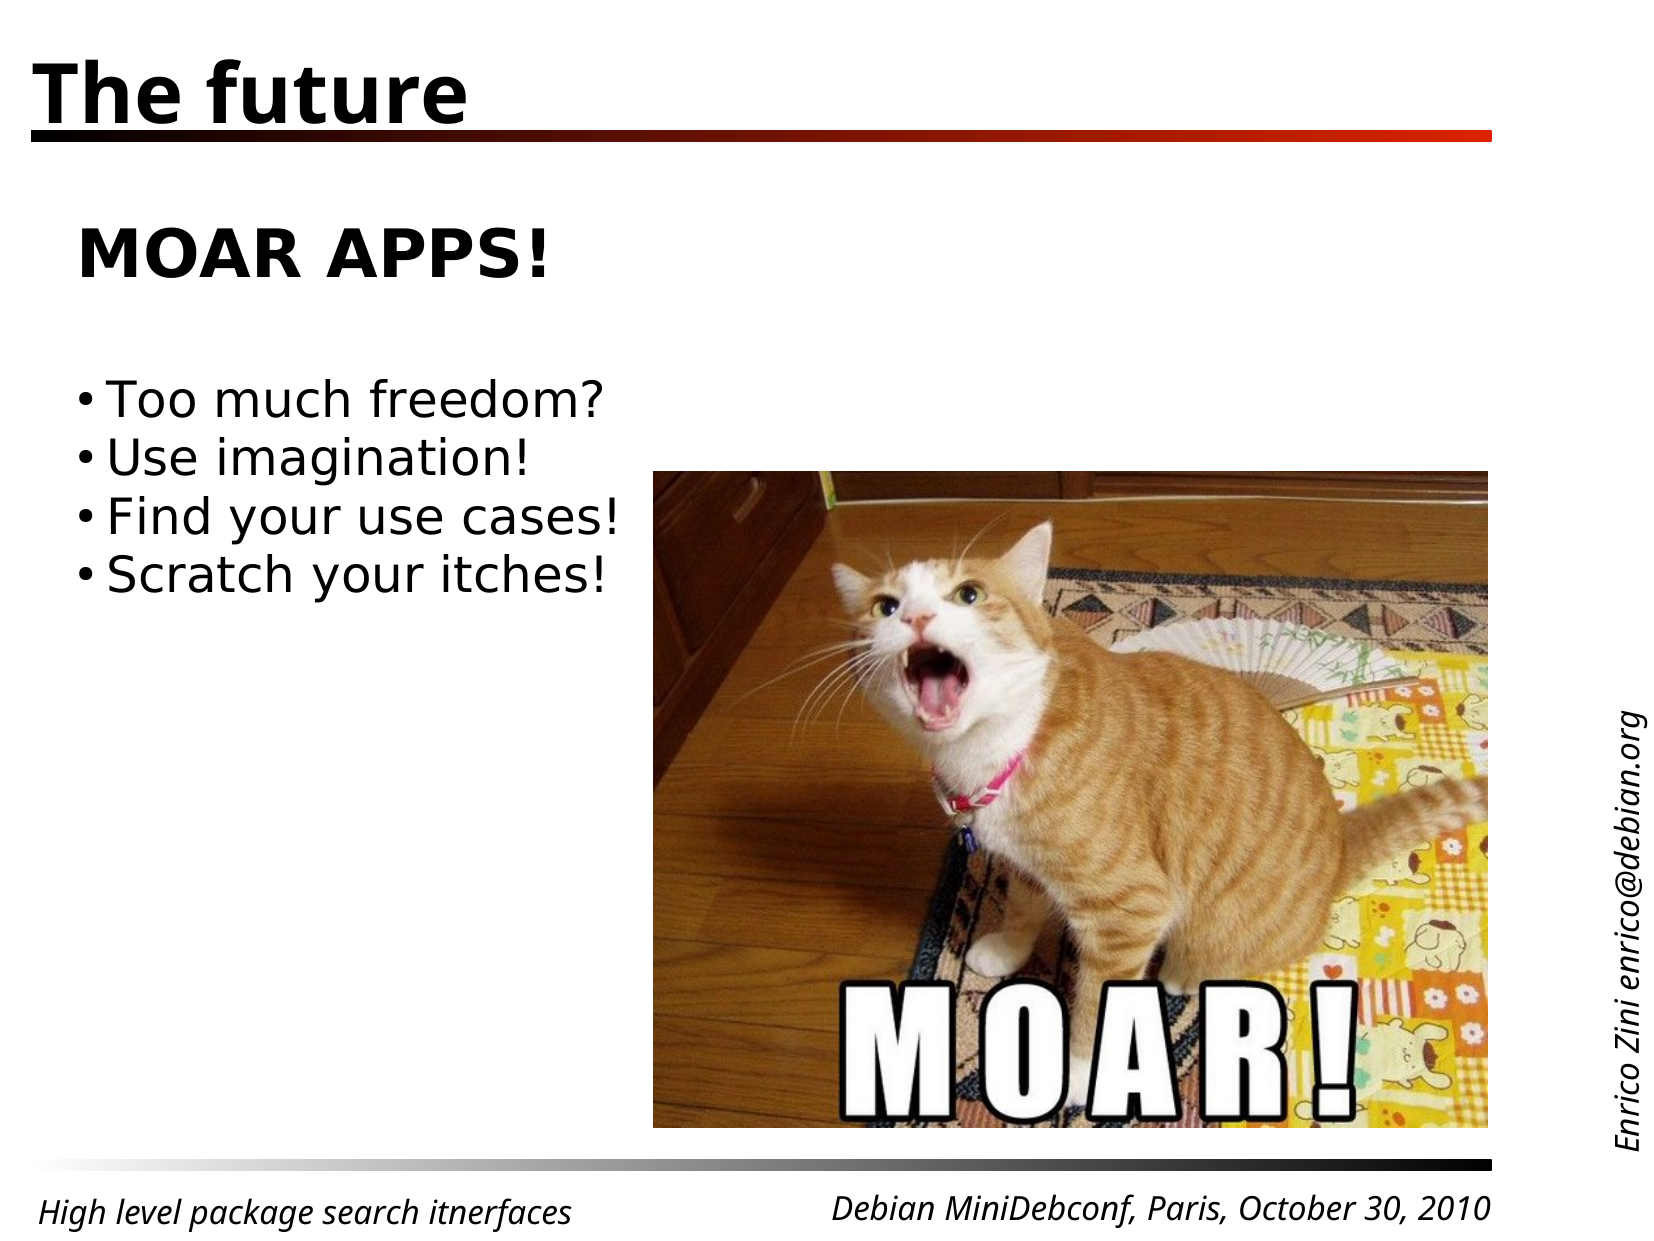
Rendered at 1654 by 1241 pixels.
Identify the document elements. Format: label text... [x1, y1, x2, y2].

text_box The future [31, 34, 1438, 168]
text_box MOAR APPS! Too much freedom? Use imagination! Find your use cases! Scratch your itches! [76, 215, 1444, 813]
picture [653, 471, 1488, 1128]
